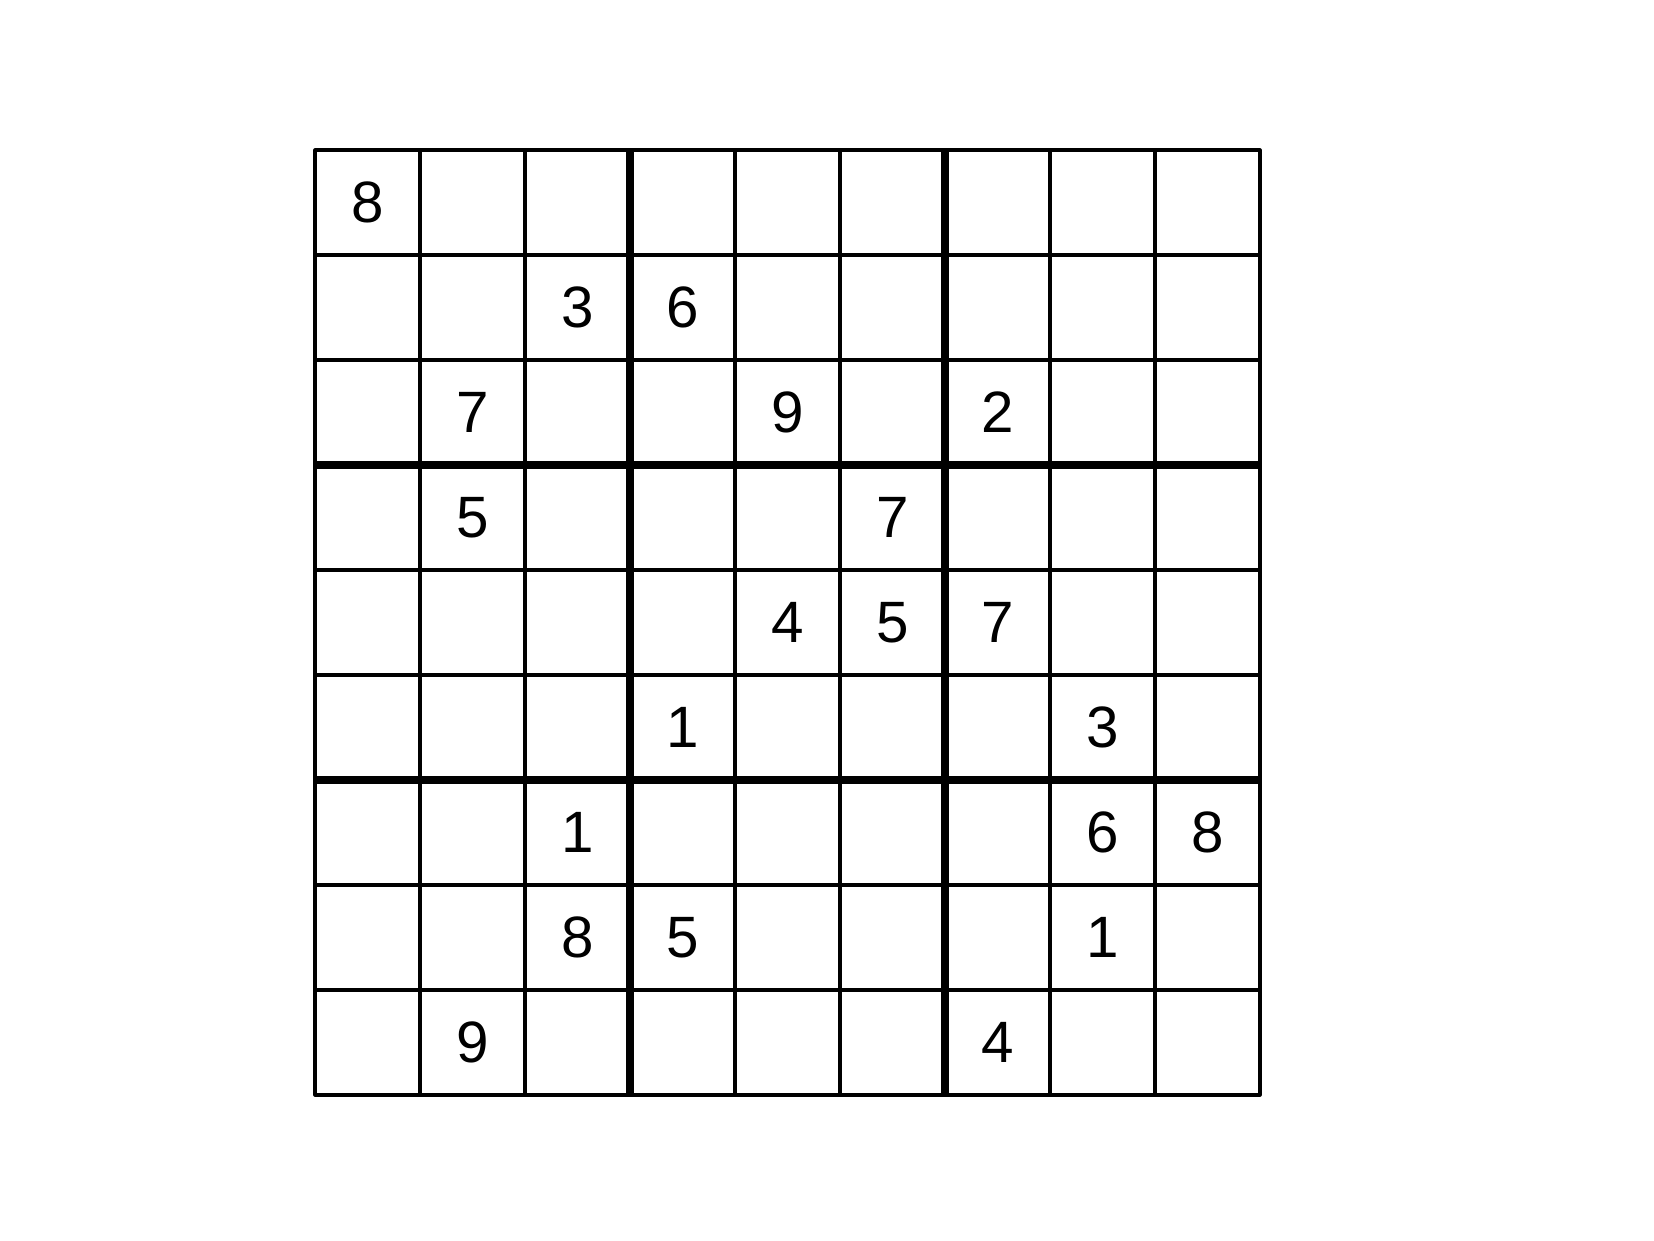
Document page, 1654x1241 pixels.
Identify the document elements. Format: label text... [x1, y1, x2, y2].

text_box [634, 150, 941, 461]
text_box 8 [1155, 780, 1261, 885]
text_box 5 [634, 885, 735, 990]
text_box [949, 150, 1261, 780]
text_box 1 [1050, 885, 1155, 990]
text_box [315, 469, 626, 776]
text_box [315, 784, 945, 1096]
text_box 9 [420, 990, 525, 1096]
text_box [634, 469, 941, 776]
text_box 8 [315, 150, 420, 255]
text_box 7 [420, 360, 525, 461]
text_box 2 [949, 360, 1050, 461]
text_box 3 [525, 255, 626, 360]
text_box 1 [525, 784, 626, 885]
text_box 6 [1050, 784, 1155, 885]
text_box 7 [840, 469, 941, 570]
text_box 6 [634, 255, 735, 360]
text_box [949, 784, 1261, 1096]
text_box 9 [735, 360, 840, 461]
text_box 1 [634, 675, 735, 776]
text_box 4 [945, 990, 1050, 1096]
text_box 3 [1050, 675, 1155, 776]
text_box 7 [949, 570, 1050, 675]
text_box 4 [735, 570, 840, 675]
text_box 5 [840, 570, 941, 675]
text_box 5 [420, 469, 525, 570]
text_box [315, 150, 626, 461]
text_box 8 [525, 885, 626, 990]
